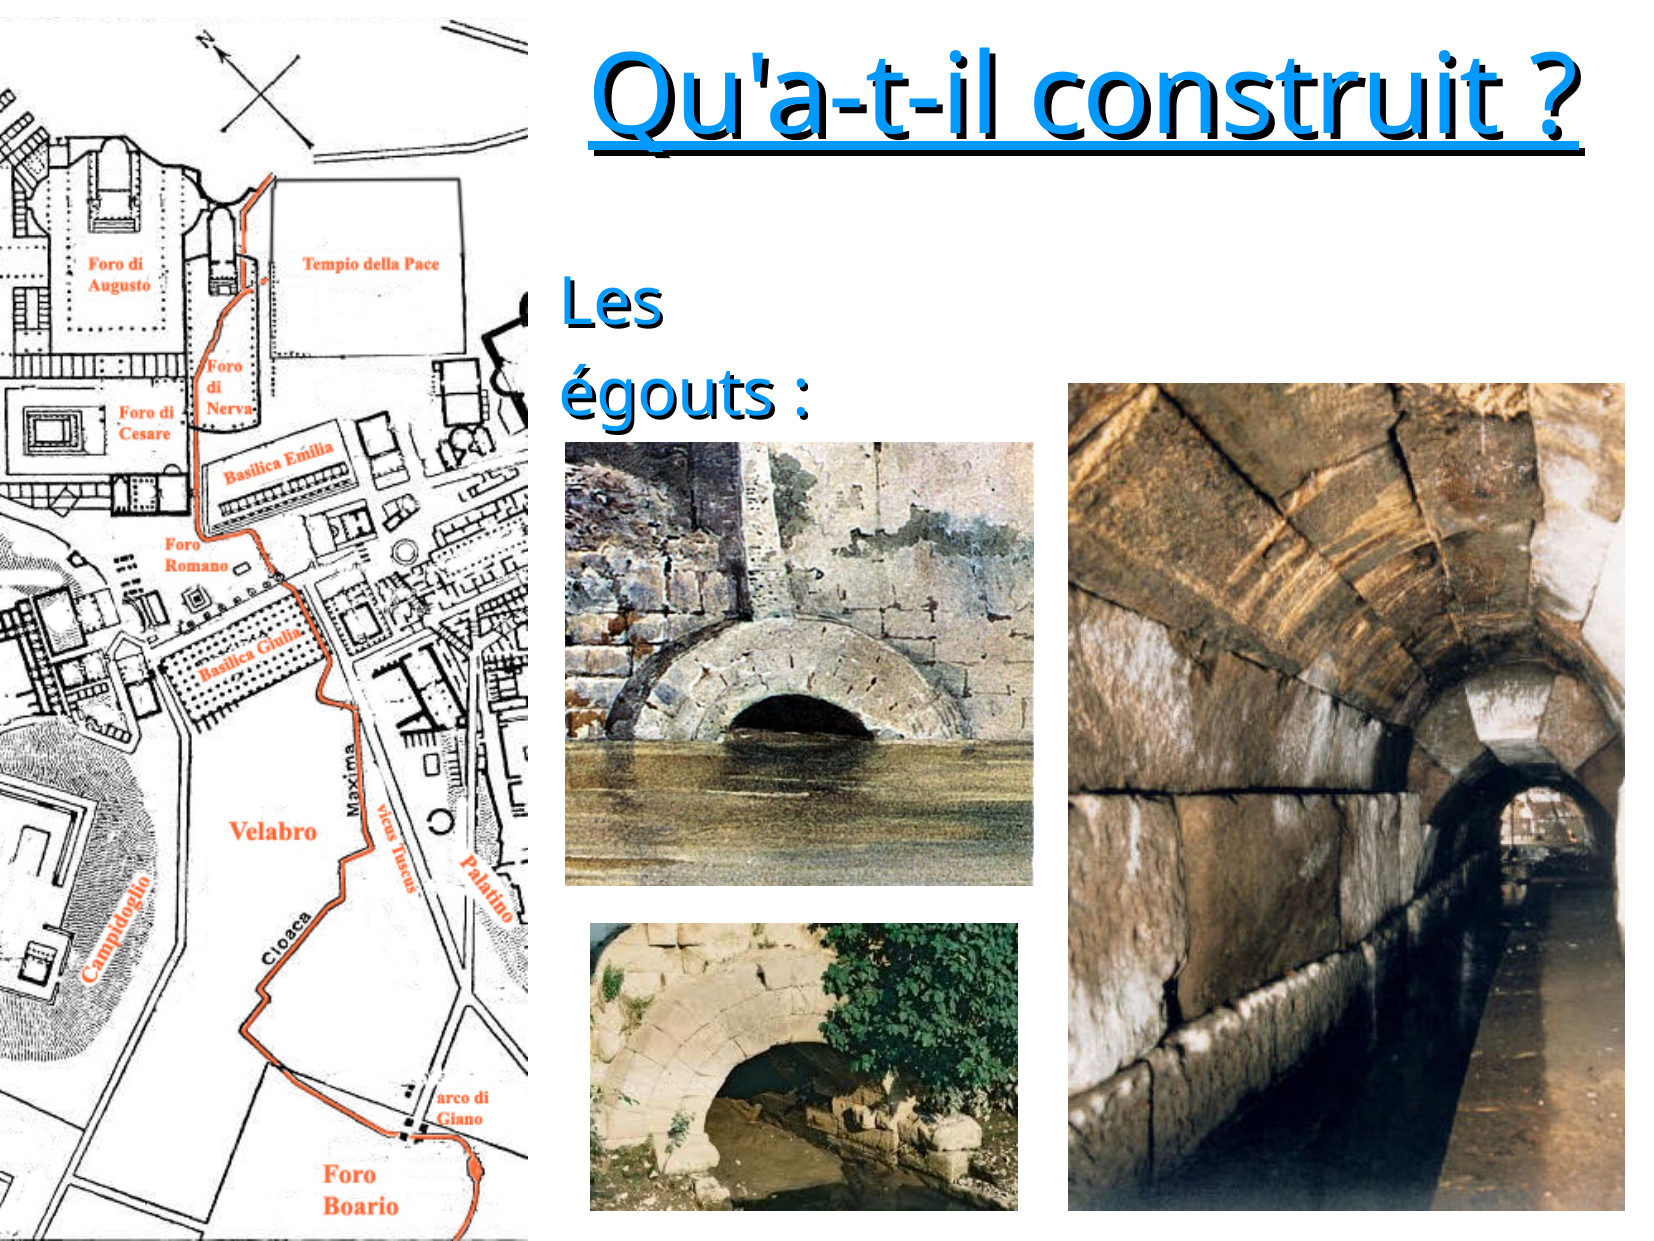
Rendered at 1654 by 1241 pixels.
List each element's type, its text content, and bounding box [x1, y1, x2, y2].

text_box Les égouts : [543, 246, 945, 355]
picture [590, 923, 1018, 1211]
picture [565, 442, 1034, 886]
picture [0, 17, 528, 1241]
text_box Qu'a-t-il construit ? [531, 5, 1635, 178]
picture [1068, 383, 1625, 1211]
